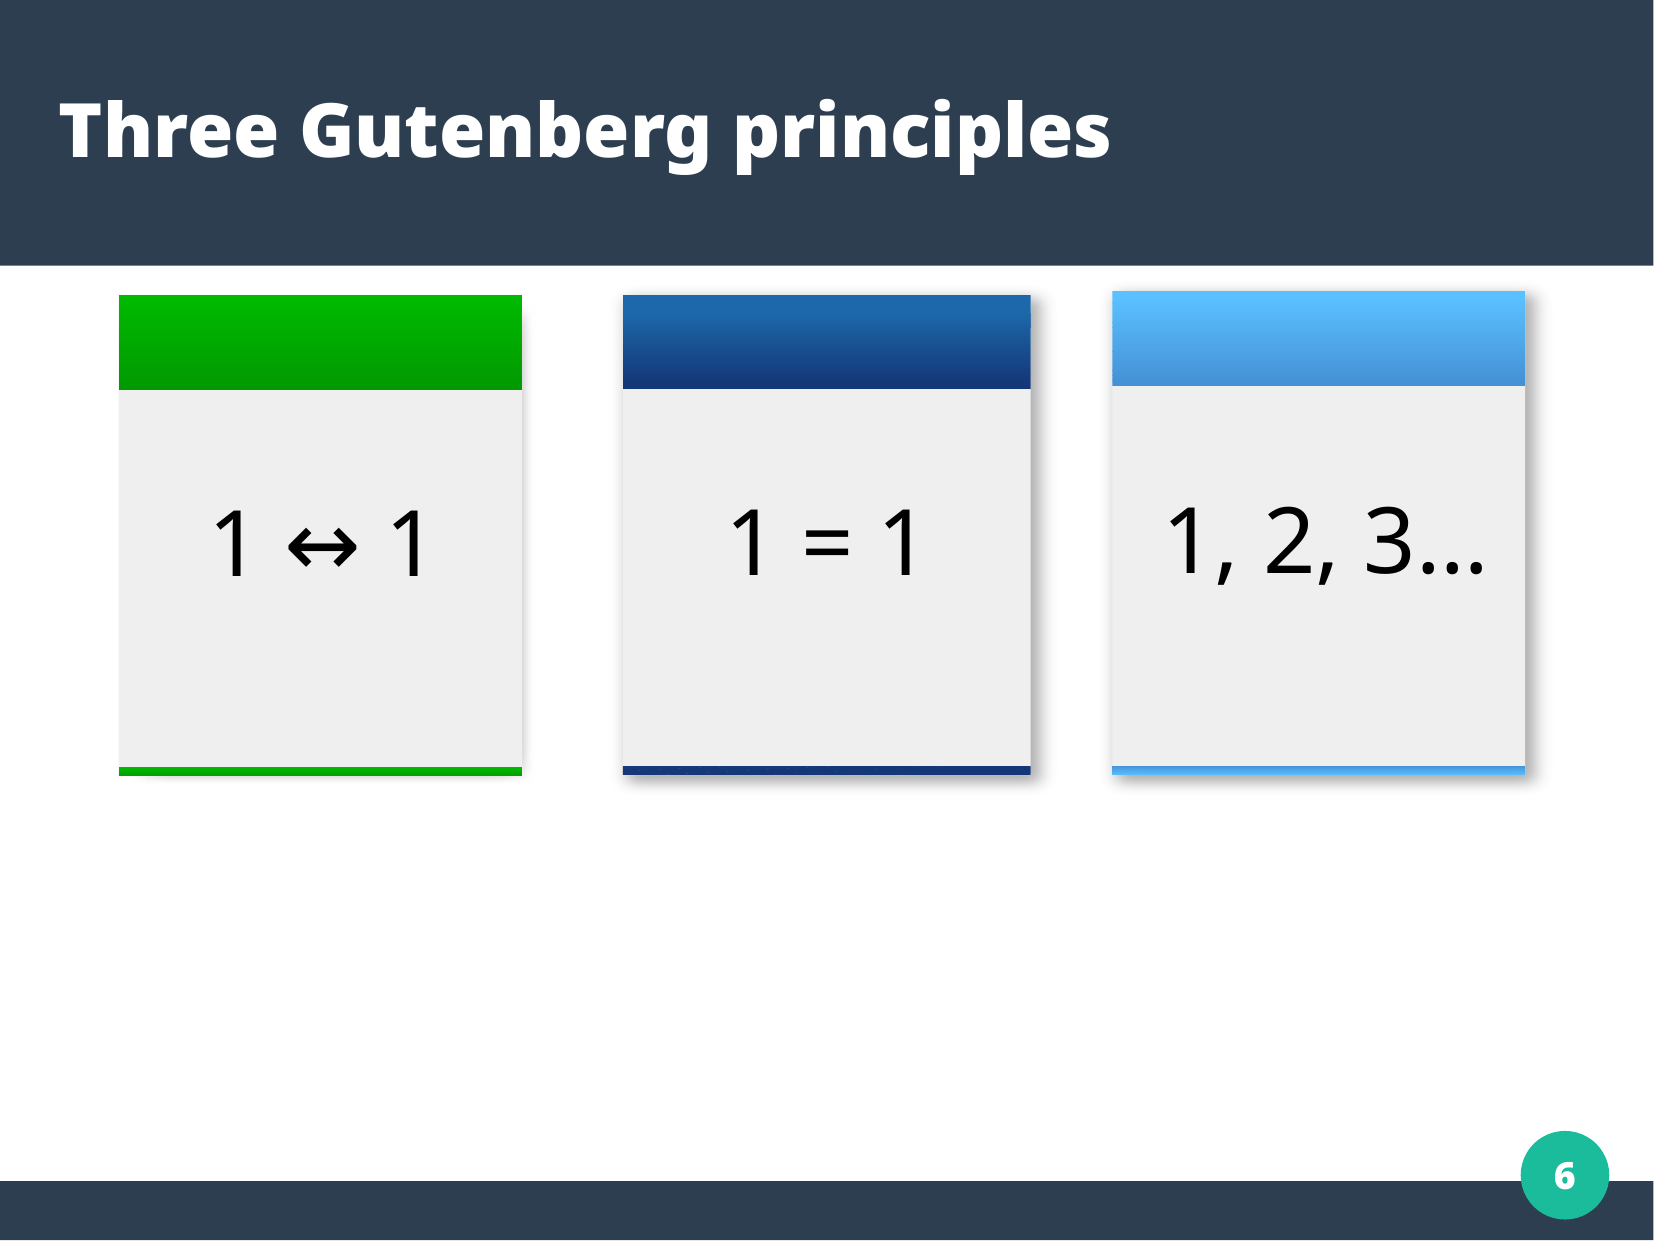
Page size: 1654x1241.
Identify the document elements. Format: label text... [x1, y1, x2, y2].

picture [83, 271, 563, 811]
picture [1080, 267, 1571, 810]
picture [586, 271, 1071, 810]
title Three Gutenberg principles [59, 49, 1595, 207]
